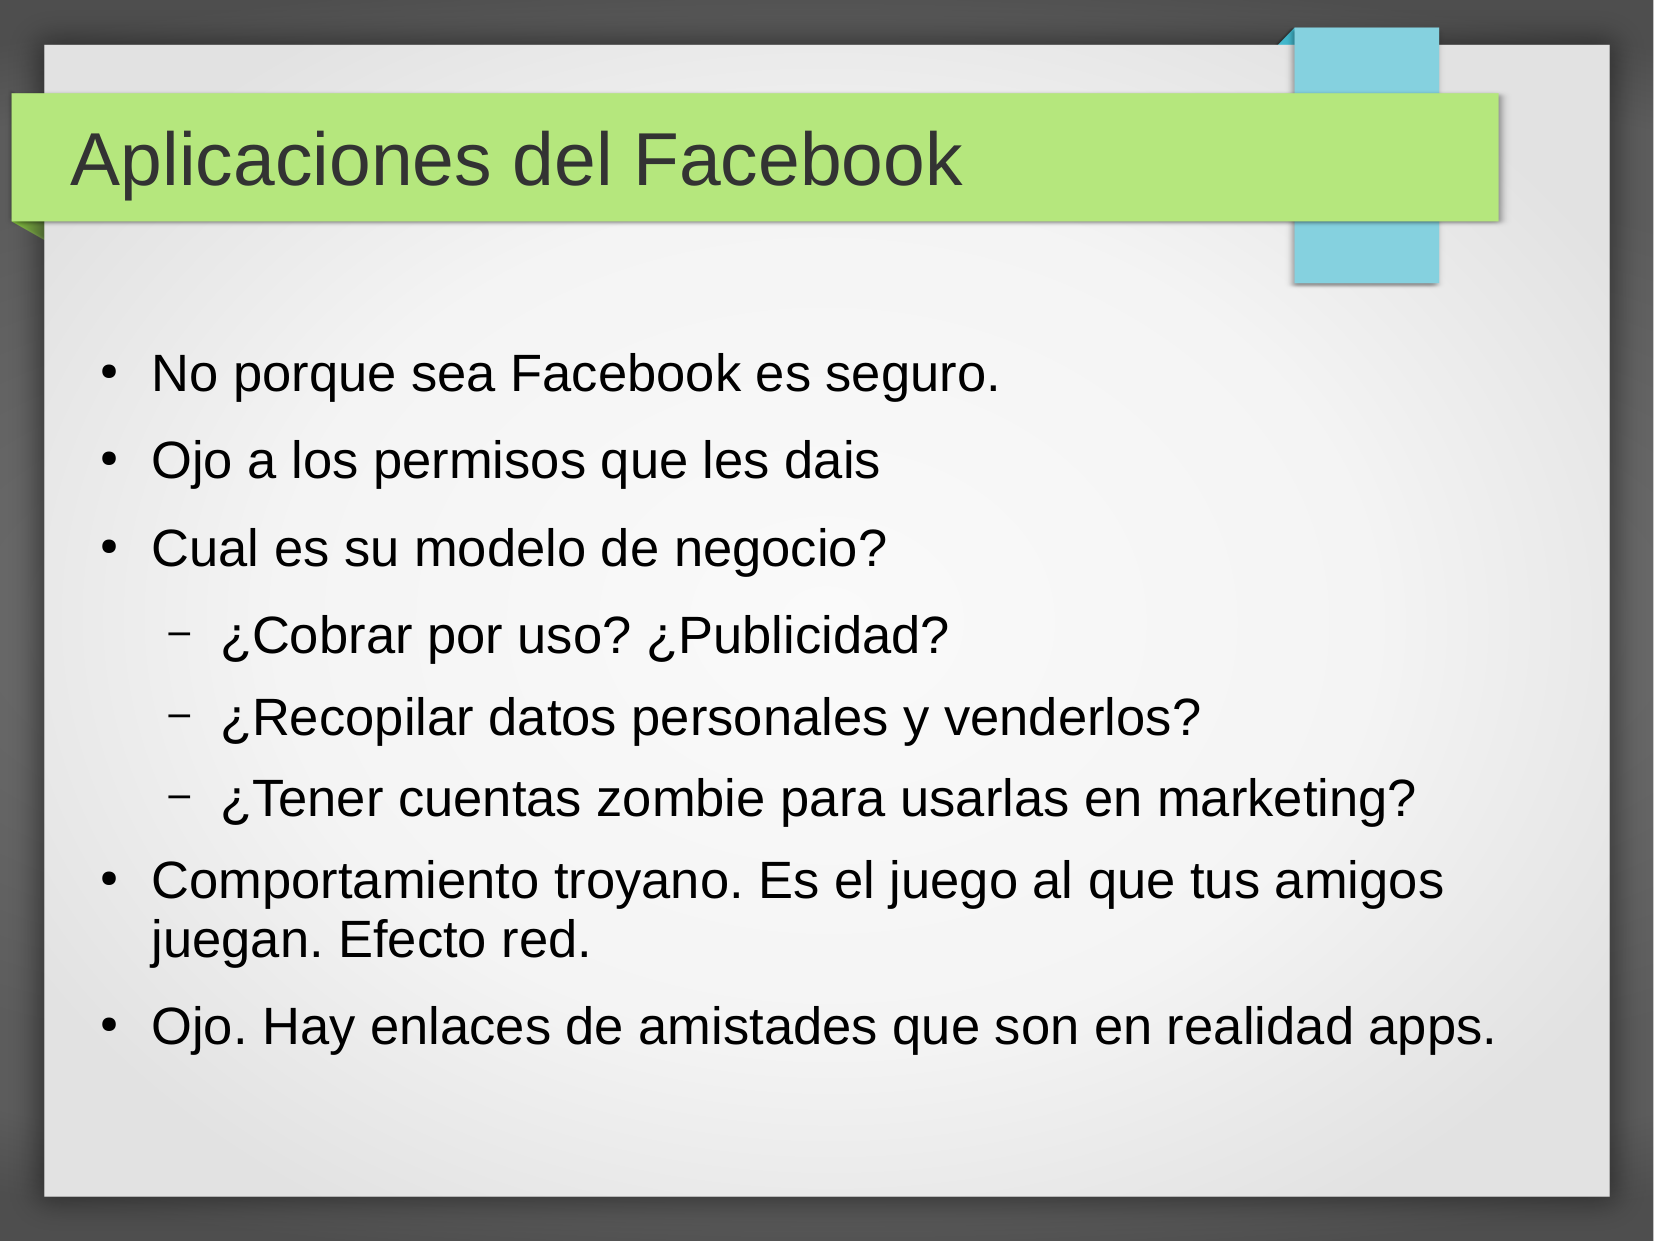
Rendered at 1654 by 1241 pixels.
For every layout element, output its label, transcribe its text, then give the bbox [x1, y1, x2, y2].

title Aplicaciones del Facebook [70, 106, 1229, 213]
list No porque sea Facebook es seguro. Ojo a los permisos que les dais Cual es su modelo de negocio? ¿Cobrar por uso? ¿Publicidad? ¿Recopilar datos personales y venderlos? ¿Tener cuentas zombie para usarlas en marketing? Comportamiento troyano. Es el juego al que tus amigos juegan. Efecto red. Ojo. Hay enlaces de amistades que son en realidad apps. [82, 343, 1538, 1063]
picture [0, 0, 1654, 1241]
